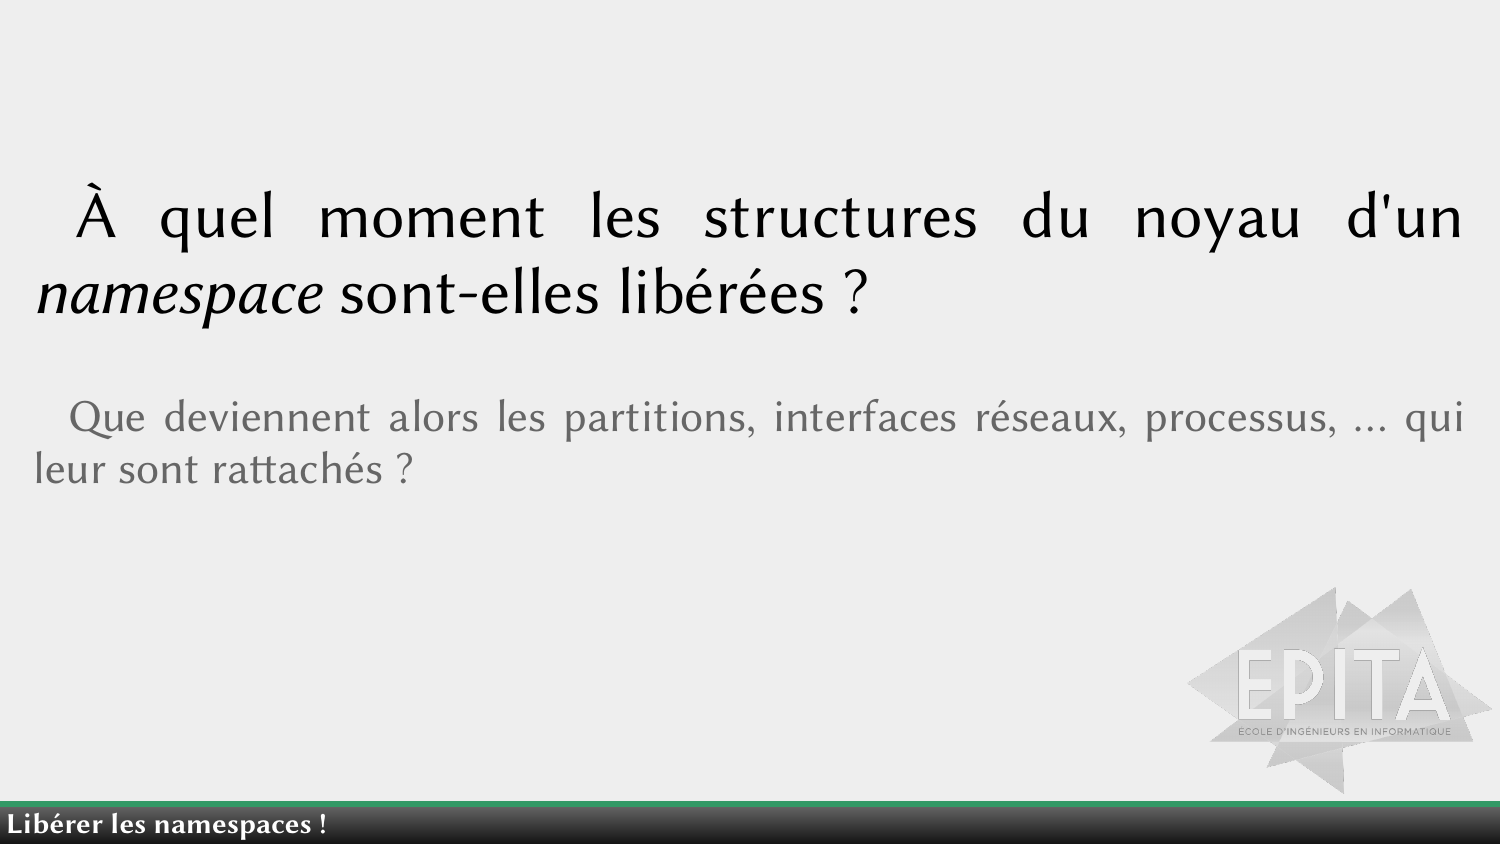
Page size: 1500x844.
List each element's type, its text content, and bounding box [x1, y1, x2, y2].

list À quel moment les structures du noyau d'un namespace sont-elles libérées ? [33, 141, 1467, 367]
picture [1187, 587, 1492, 794]
title Libérer les namespaces ! [5, 801, 1075, 844]
list Que deviennent alors les partitions, interfaces réseaux, processus, … qui leur sont rattachés ? [33, 389, 1467, 497]
